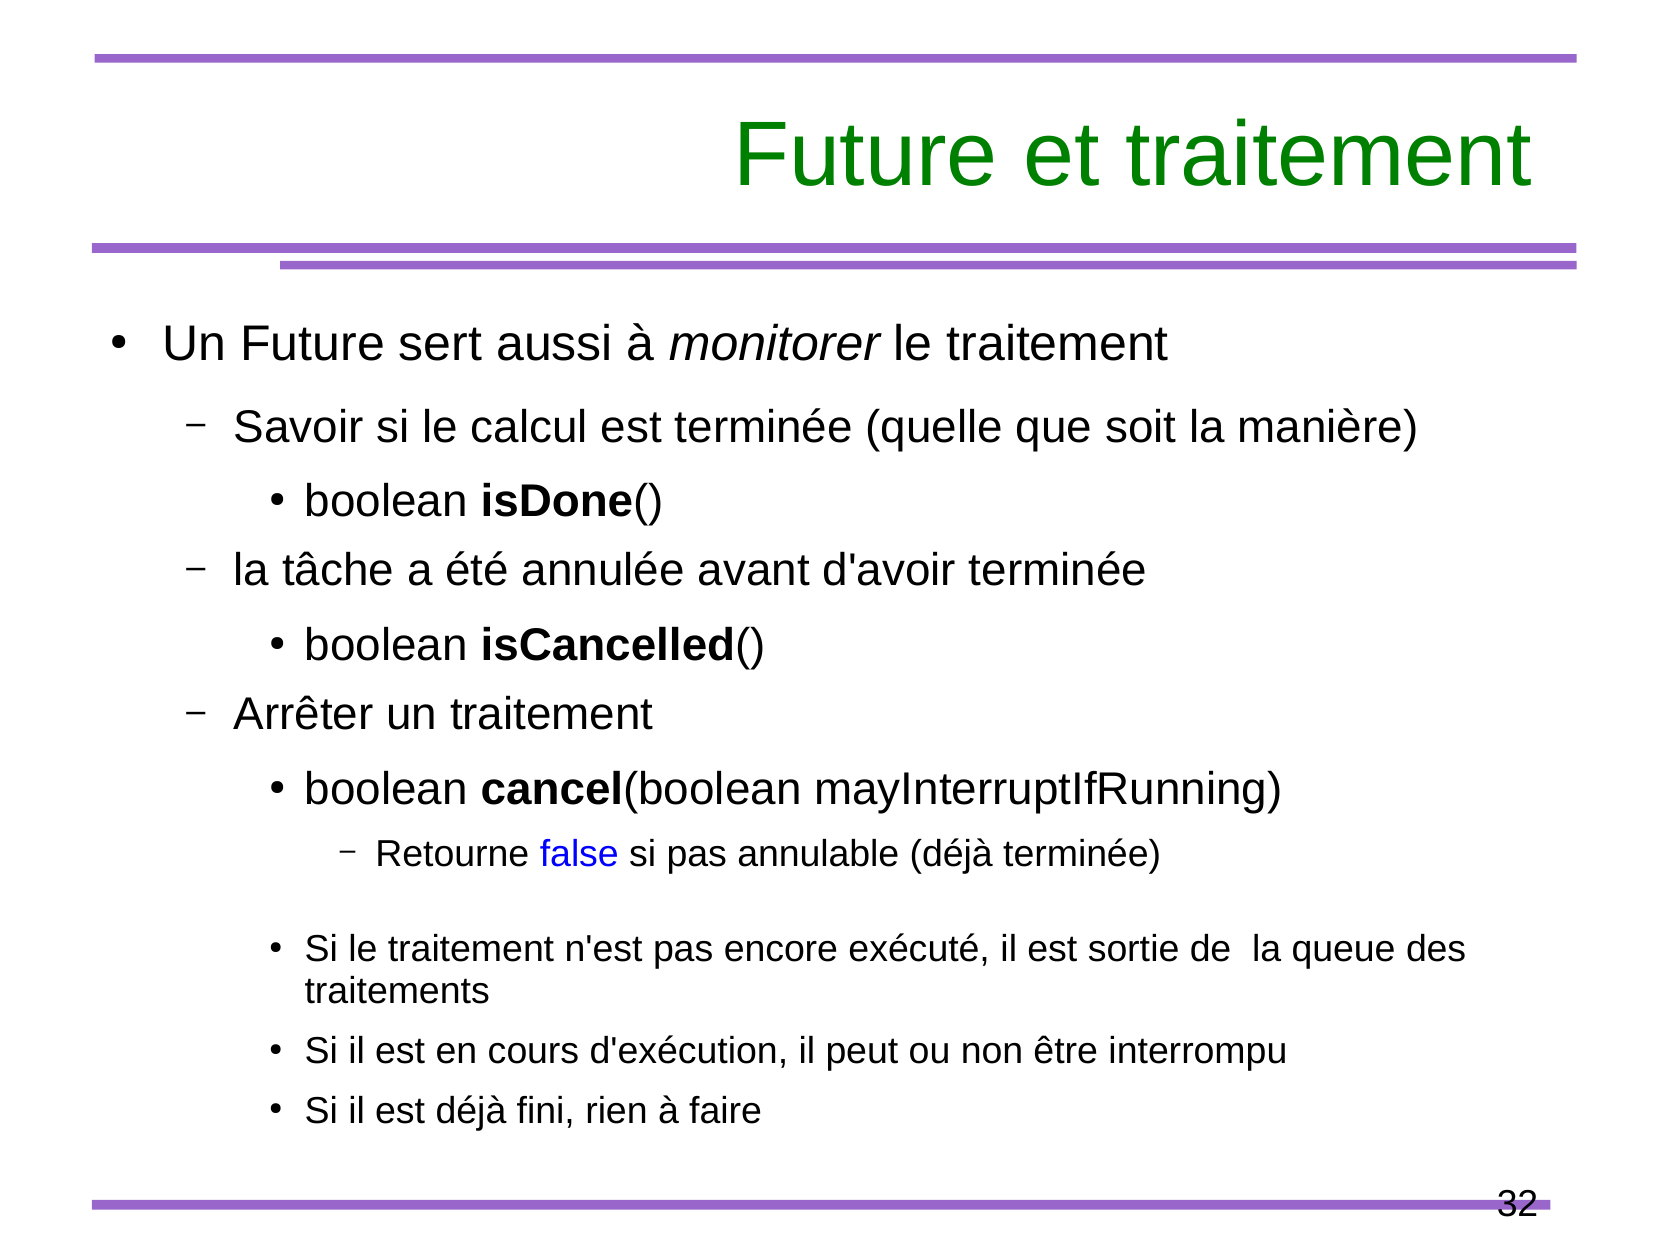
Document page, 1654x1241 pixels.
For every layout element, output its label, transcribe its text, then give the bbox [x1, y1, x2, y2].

title Future et traitement [121, 49, 1534, 257]
list Un Future sert aussi à monitorer le traitement Savoir si le calcul est terminée (quelle que soit la manière) boolean isDone() la tâche a été annulée avant d'avoir terminée boolean isCancelled() Arrêter un traitement boolean cancel(boolean mayInterruptIfRunning) Retourne false si pas annulable (déjà terminée) Si le traitement n'est pas encore exécuté, il est sortie de la queue des traitements Si il est en cours d'exécution, il peut ou non être interrompu Si il est déjà fini, rien à faire [92, 315, 1563, 1163]
